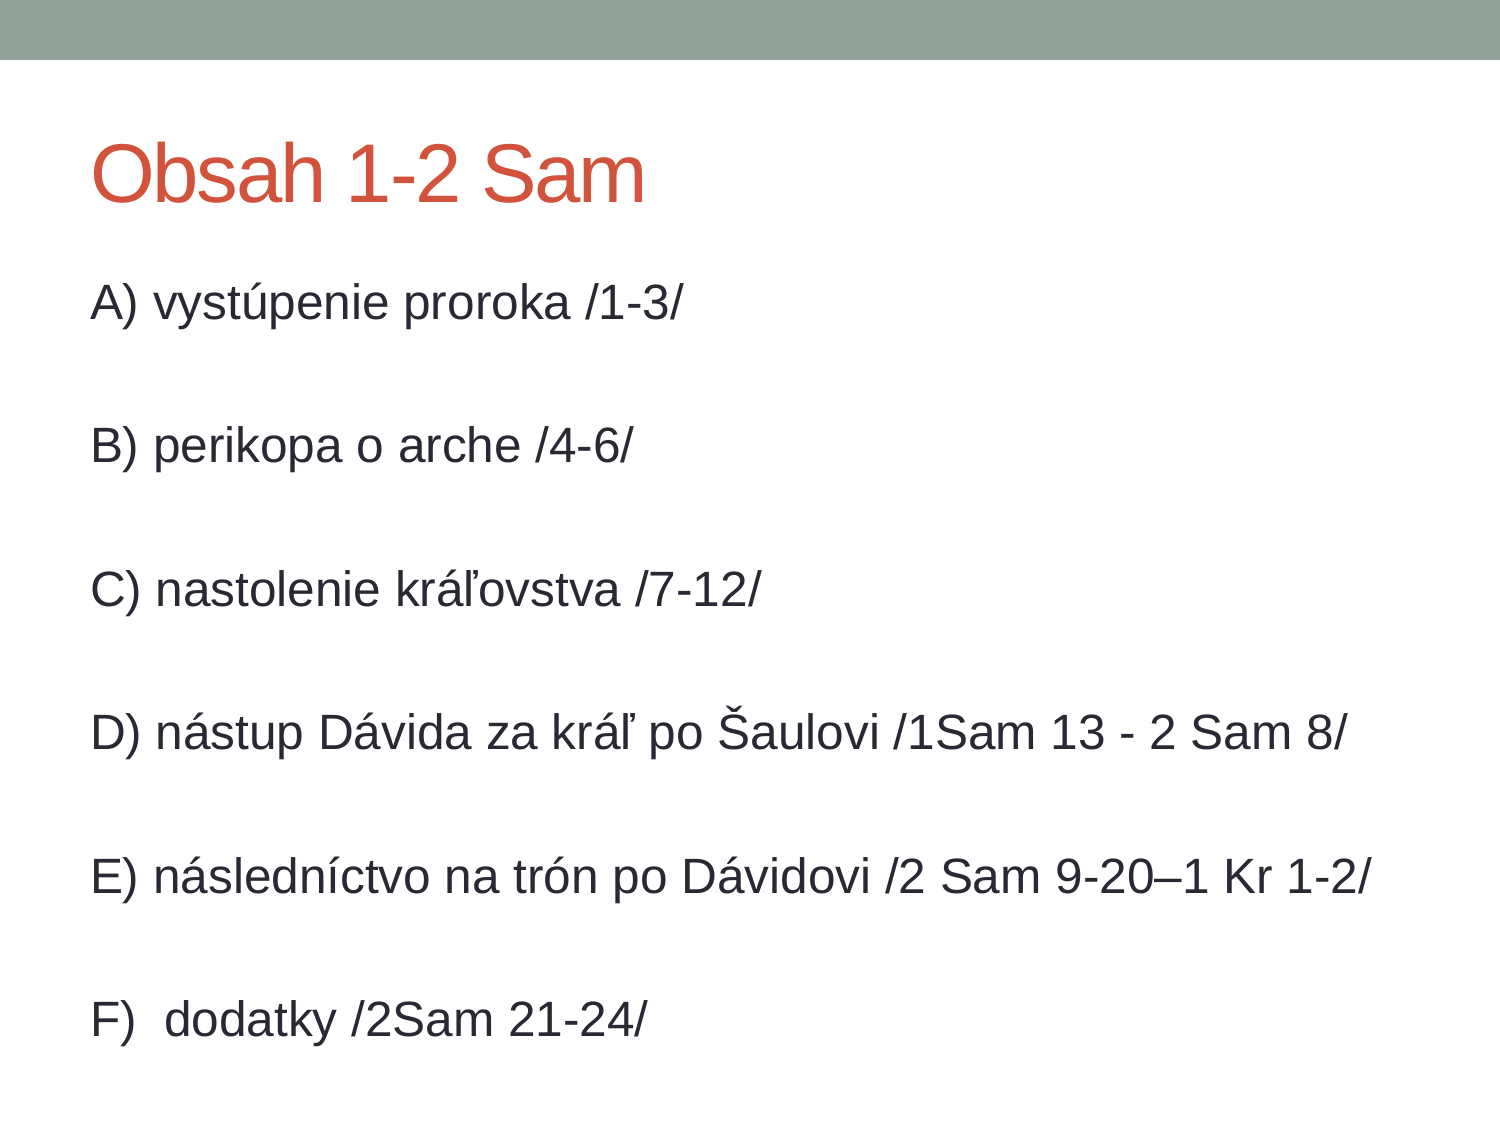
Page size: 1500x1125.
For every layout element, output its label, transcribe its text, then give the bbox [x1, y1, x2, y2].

title Obsah 1-2 Sam [75, 87, 1426, 251]
list A) vystúpenie proroka /1-3/ B) perikopa o arche /4-6/ C) nastolenie kráľovstva /7-12/ D) nástup Dávida za kráľ po Šaulovi /1Sam 13 - 2 Sam 8/ E) následníctvo na trón po Dávidovi /2 Sam 9-20–1 Kr 1-2/ F) dodatky /2Sam 21-24/ [75, 262, 1426, 1063]
